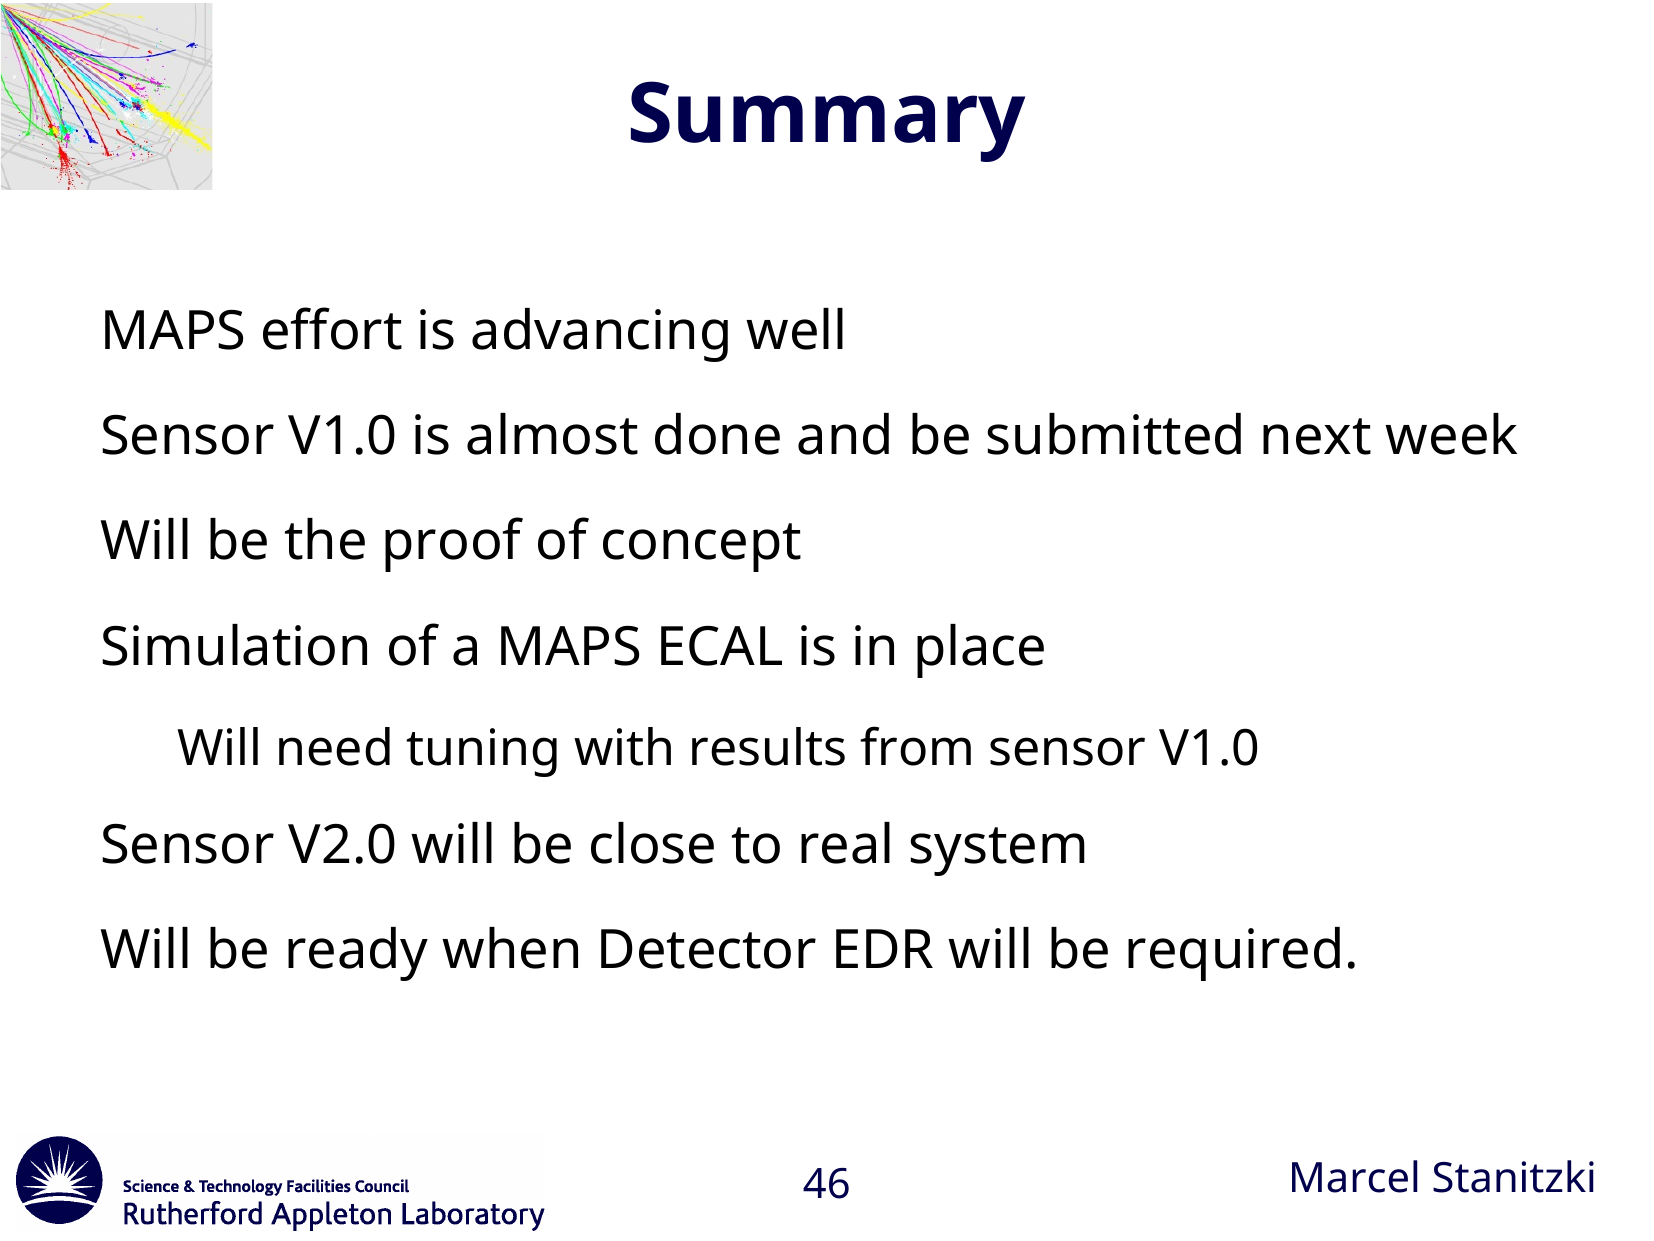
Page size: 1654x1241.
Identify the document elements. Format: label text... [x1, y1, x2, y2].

picture [0, 3, 213, 190]
title Summary [203, 5, 1451, 213]
list MAPS effort is advancing well Sensor V1.0 is almost done and be submitted next week Will be the proof of concept Simulation of a MAPS ECAL is in place Will need tuning with results from sensor V1.0 Sensor V2.0 will be close to real system Will be ready when Detector EDR will be required. [82, 290, 1571, 1109]
picture [14, 1133, 545, 1231]
